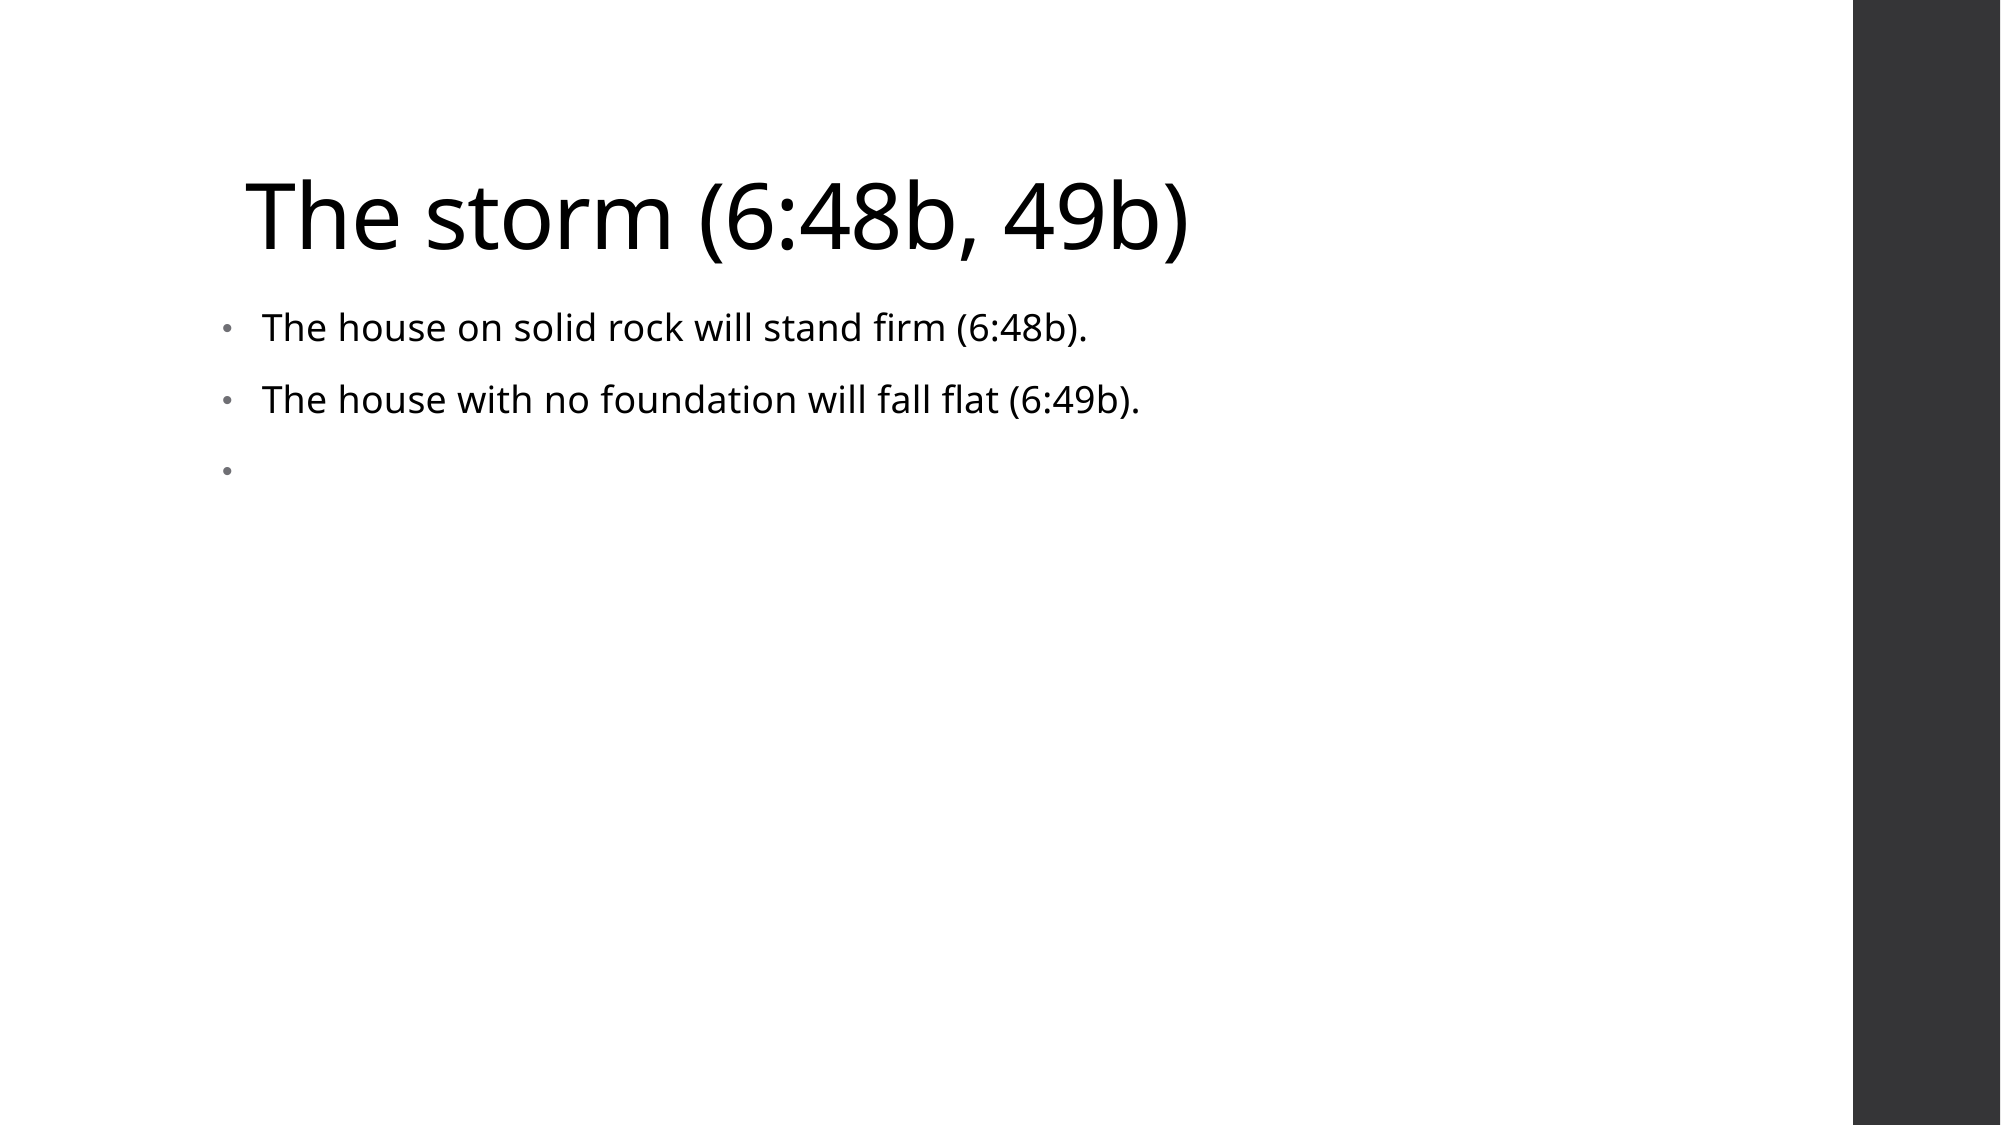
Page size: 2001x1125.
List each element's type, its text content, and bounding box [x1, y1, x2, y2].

title The storm (6:48b, 49b) [206, 60, 1797, 278]
list The house on solid rock will stand firm (6:48b). The house with no foundation will fall flat (6:49b). [206, 299, 1617, 1014]
